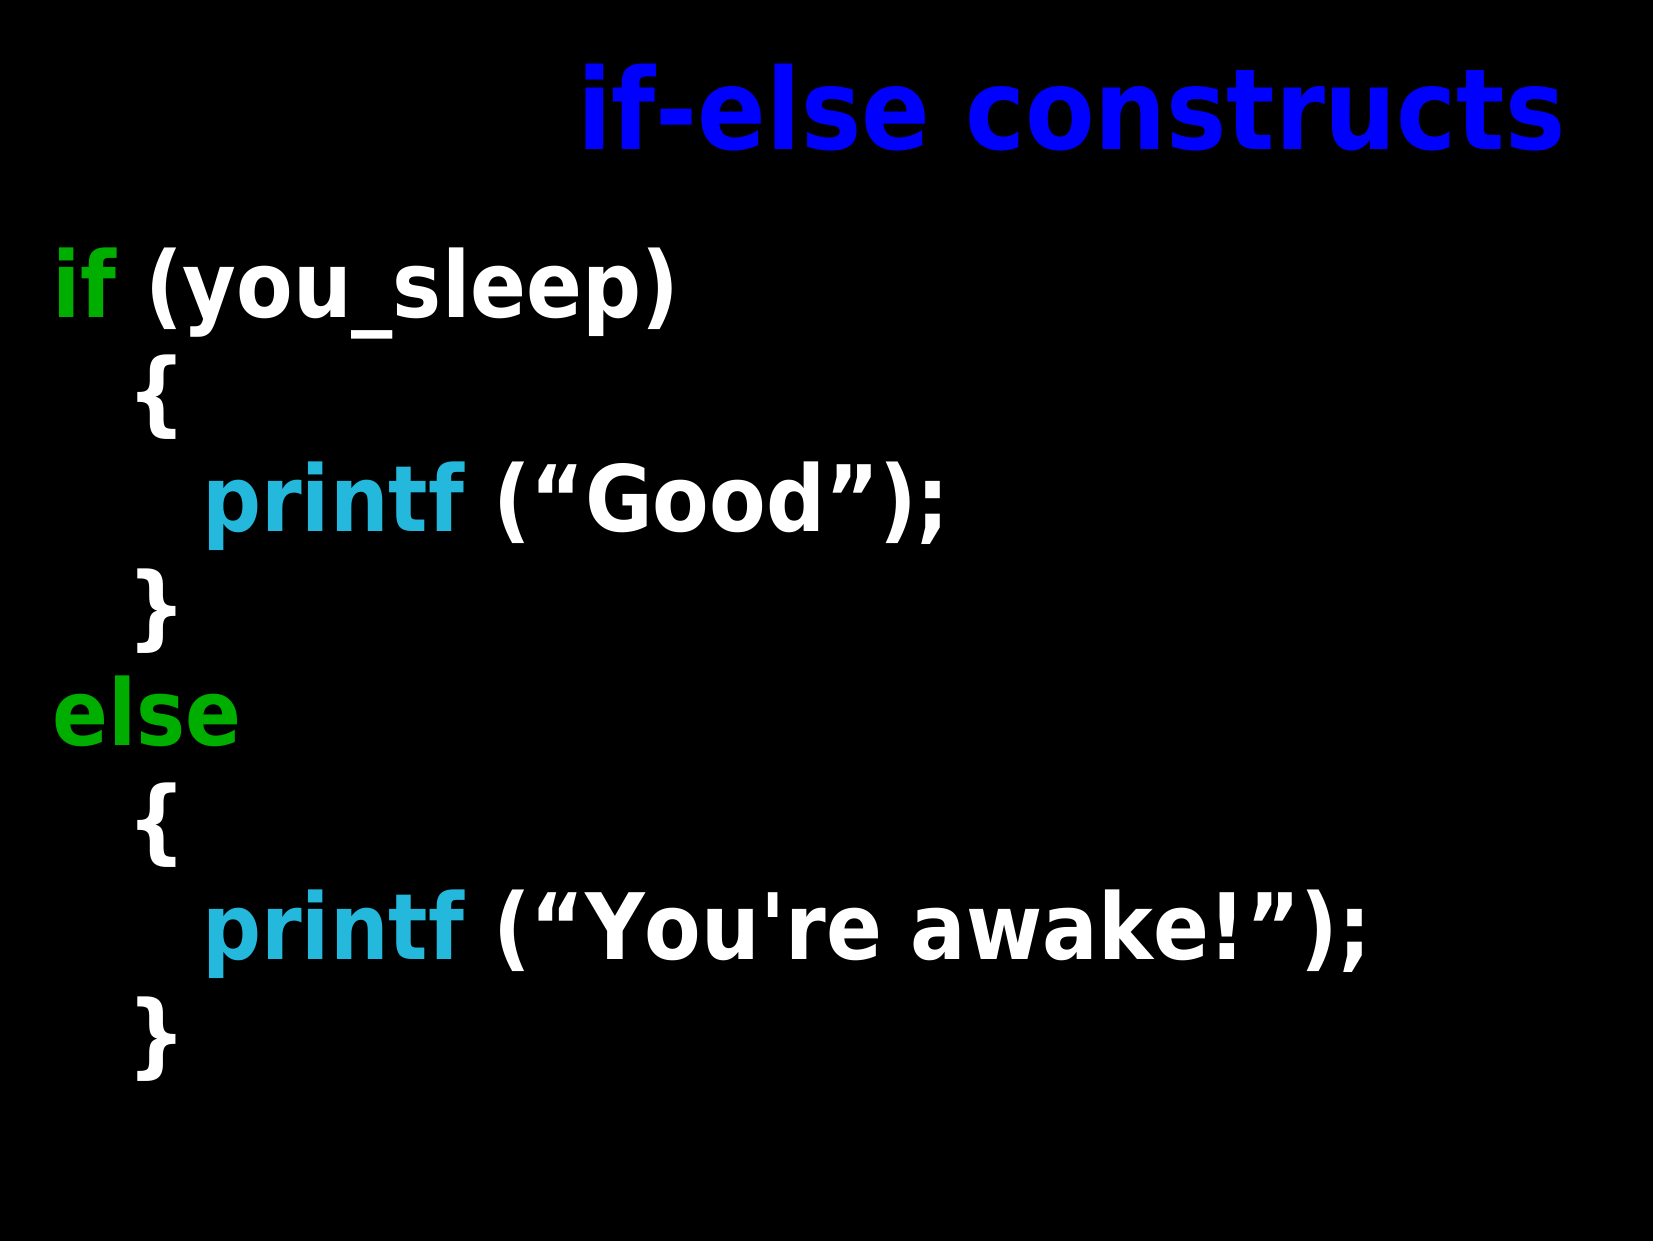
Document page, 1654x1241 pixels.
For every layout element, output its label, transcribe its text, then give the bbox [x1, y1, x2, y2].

text_box if-else constructs [562, 37, 1613, 184]
text_box if (you_sleep) { printf (“Good”); } else { printf (“You're awake!”); } [37, 225, 1613, 1201]
